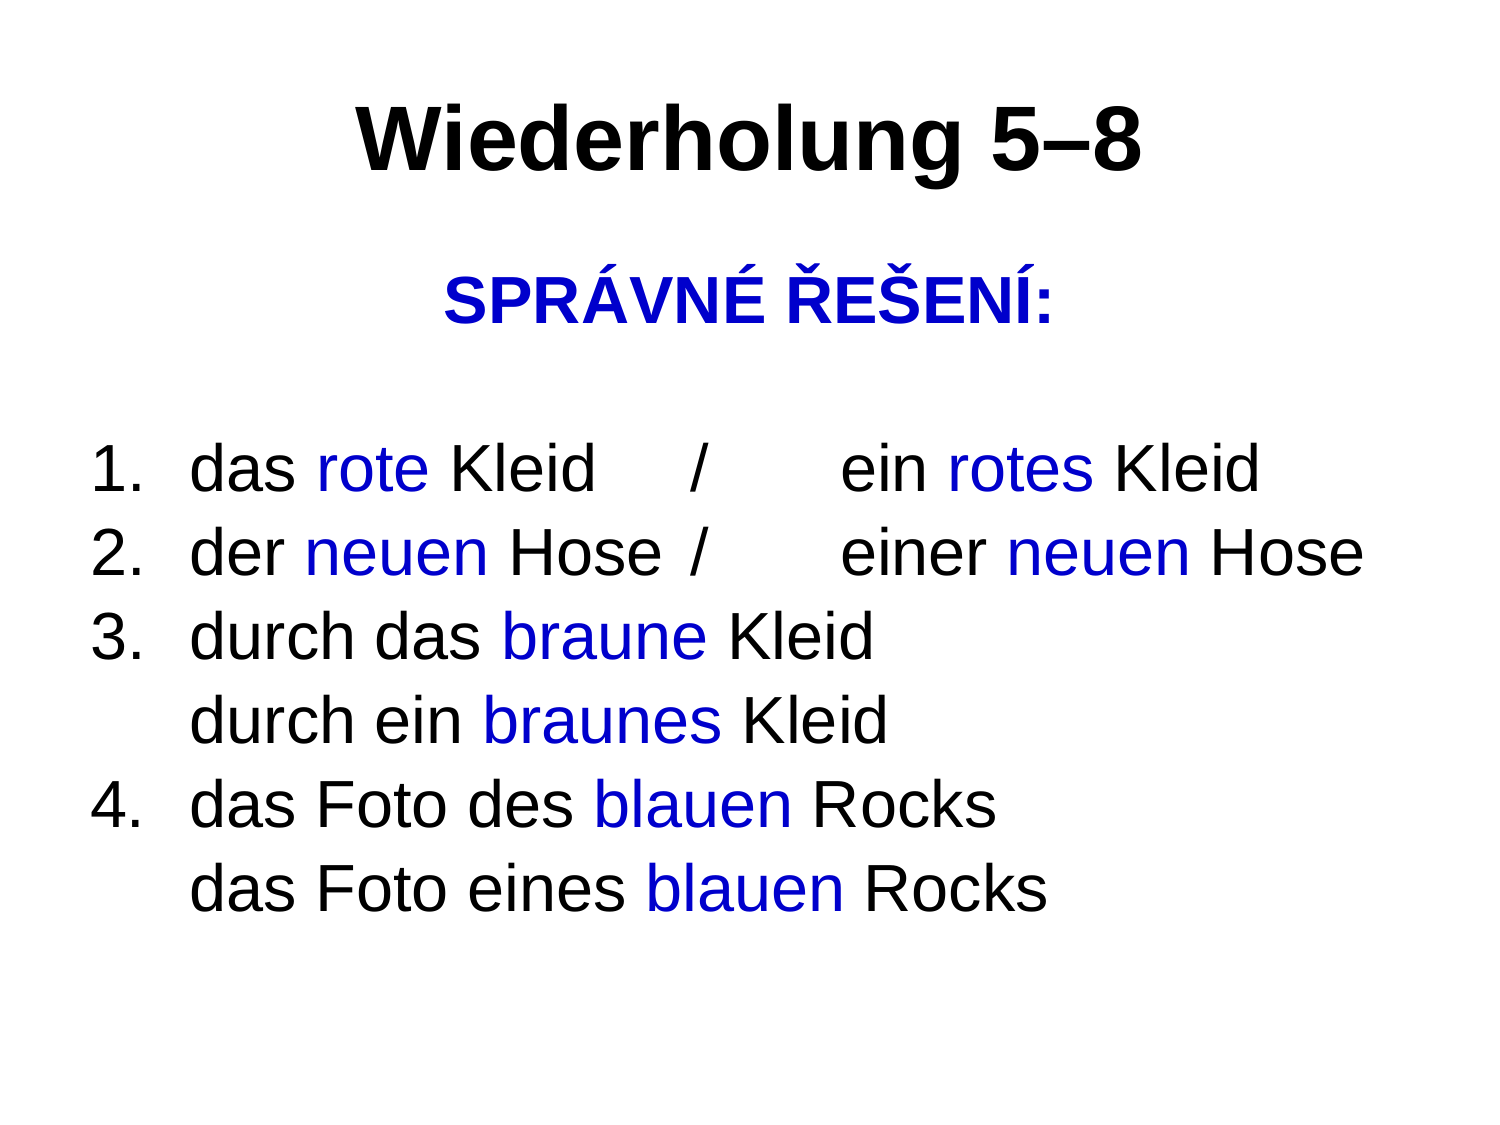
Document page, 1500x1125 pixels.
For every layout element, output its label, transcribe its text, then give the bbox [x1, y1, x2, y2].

list SPRÁVNÉ ŘEŠENÍ: das rote Kleid / ein rotes Kleid der neuen Hose / einer neuen Hose durch das braune Kleid durch ein braunes Kleid 4. das Foto des blauen Rocks das Foto eines blauen Rocks [75, 262, 1426, 1024]
title Wiederholung 5–8 [75, 45, 1426, 233]
